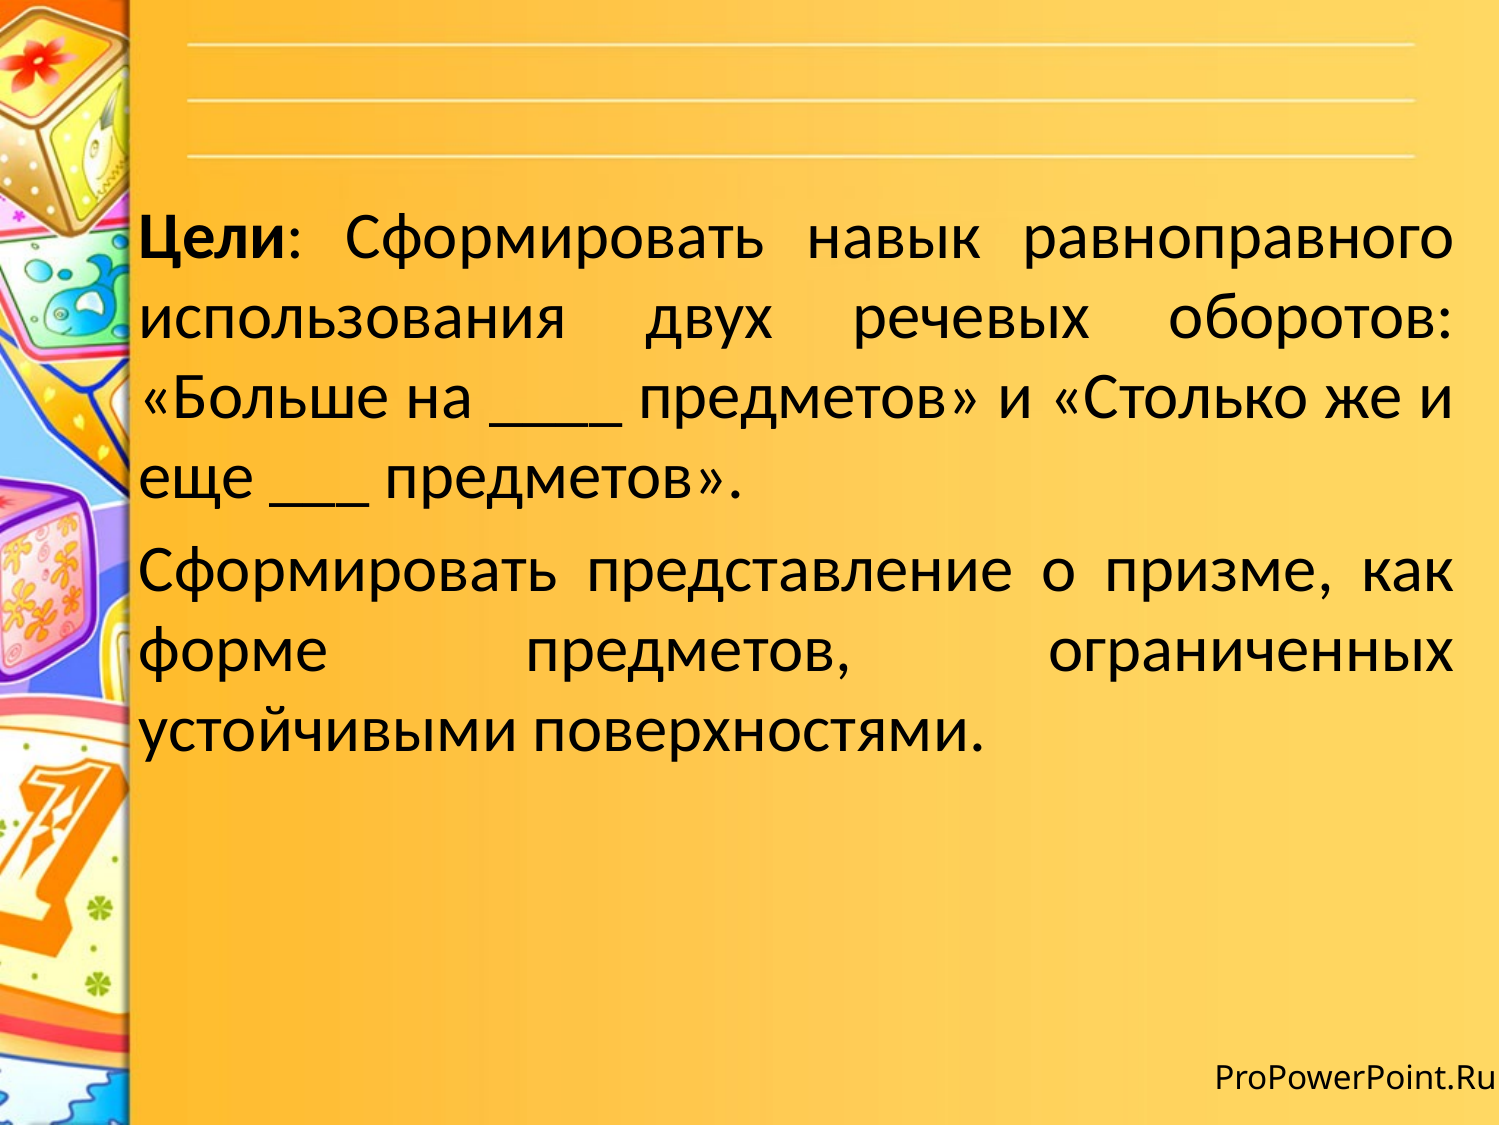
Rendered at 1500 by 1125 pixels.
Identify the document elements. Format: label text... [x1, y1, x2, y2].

picture [105, 1118, 122, 1125]
picture [100, 260, 108, 272]
picture [0, 0, 1499, 1125]
list Цели: Сформировать навык равноправного использования двух речевых оборотов: «Больше на ____ предметов» и «Столько же и еще ___ предметов». Сформировать представление о призме, как форме предметов, ограниченных устойчивыми поверхностями. [123, 42, 1471, 1106]
